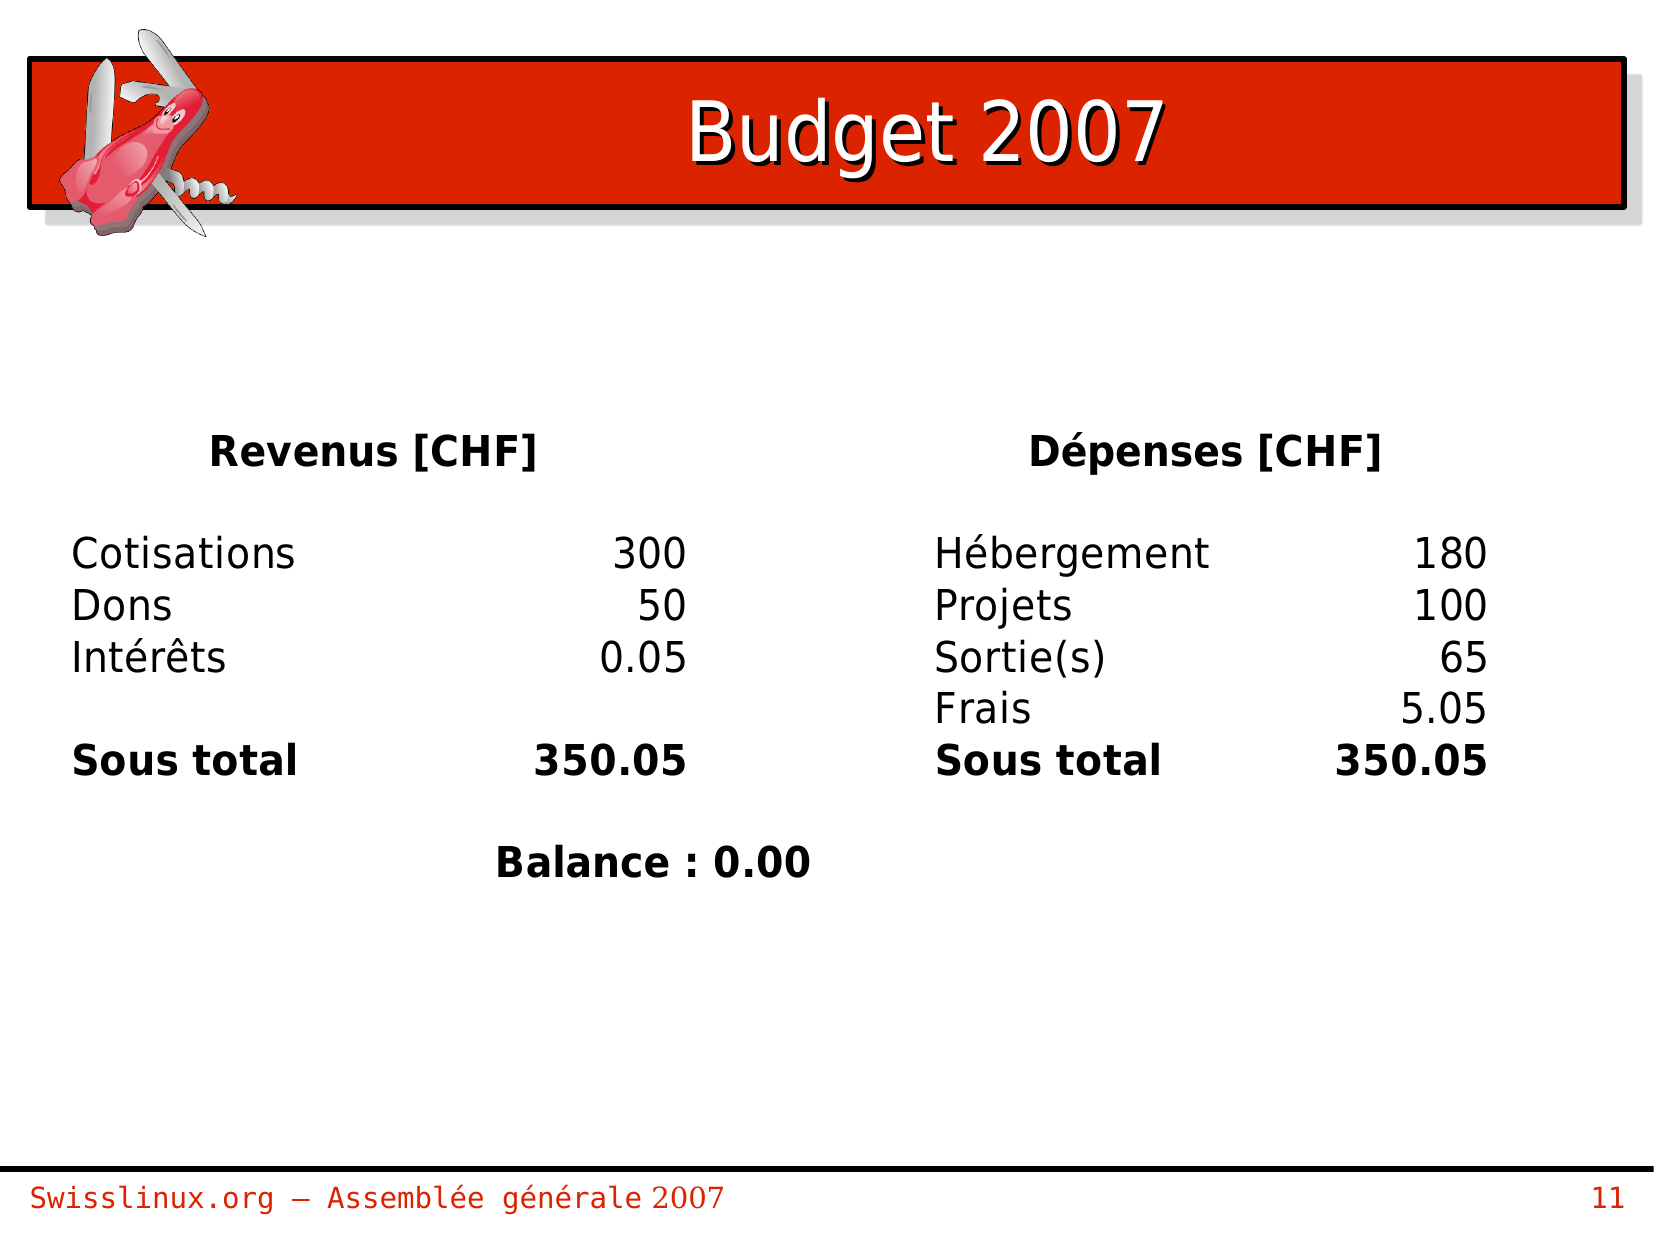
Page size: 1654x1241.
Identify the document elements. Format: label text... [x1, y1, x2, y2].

title Budget 2007 [259, 84, 1595, 182]
chart [69, 426, 1620, 892]
picture [59, 29, 237, 237]
